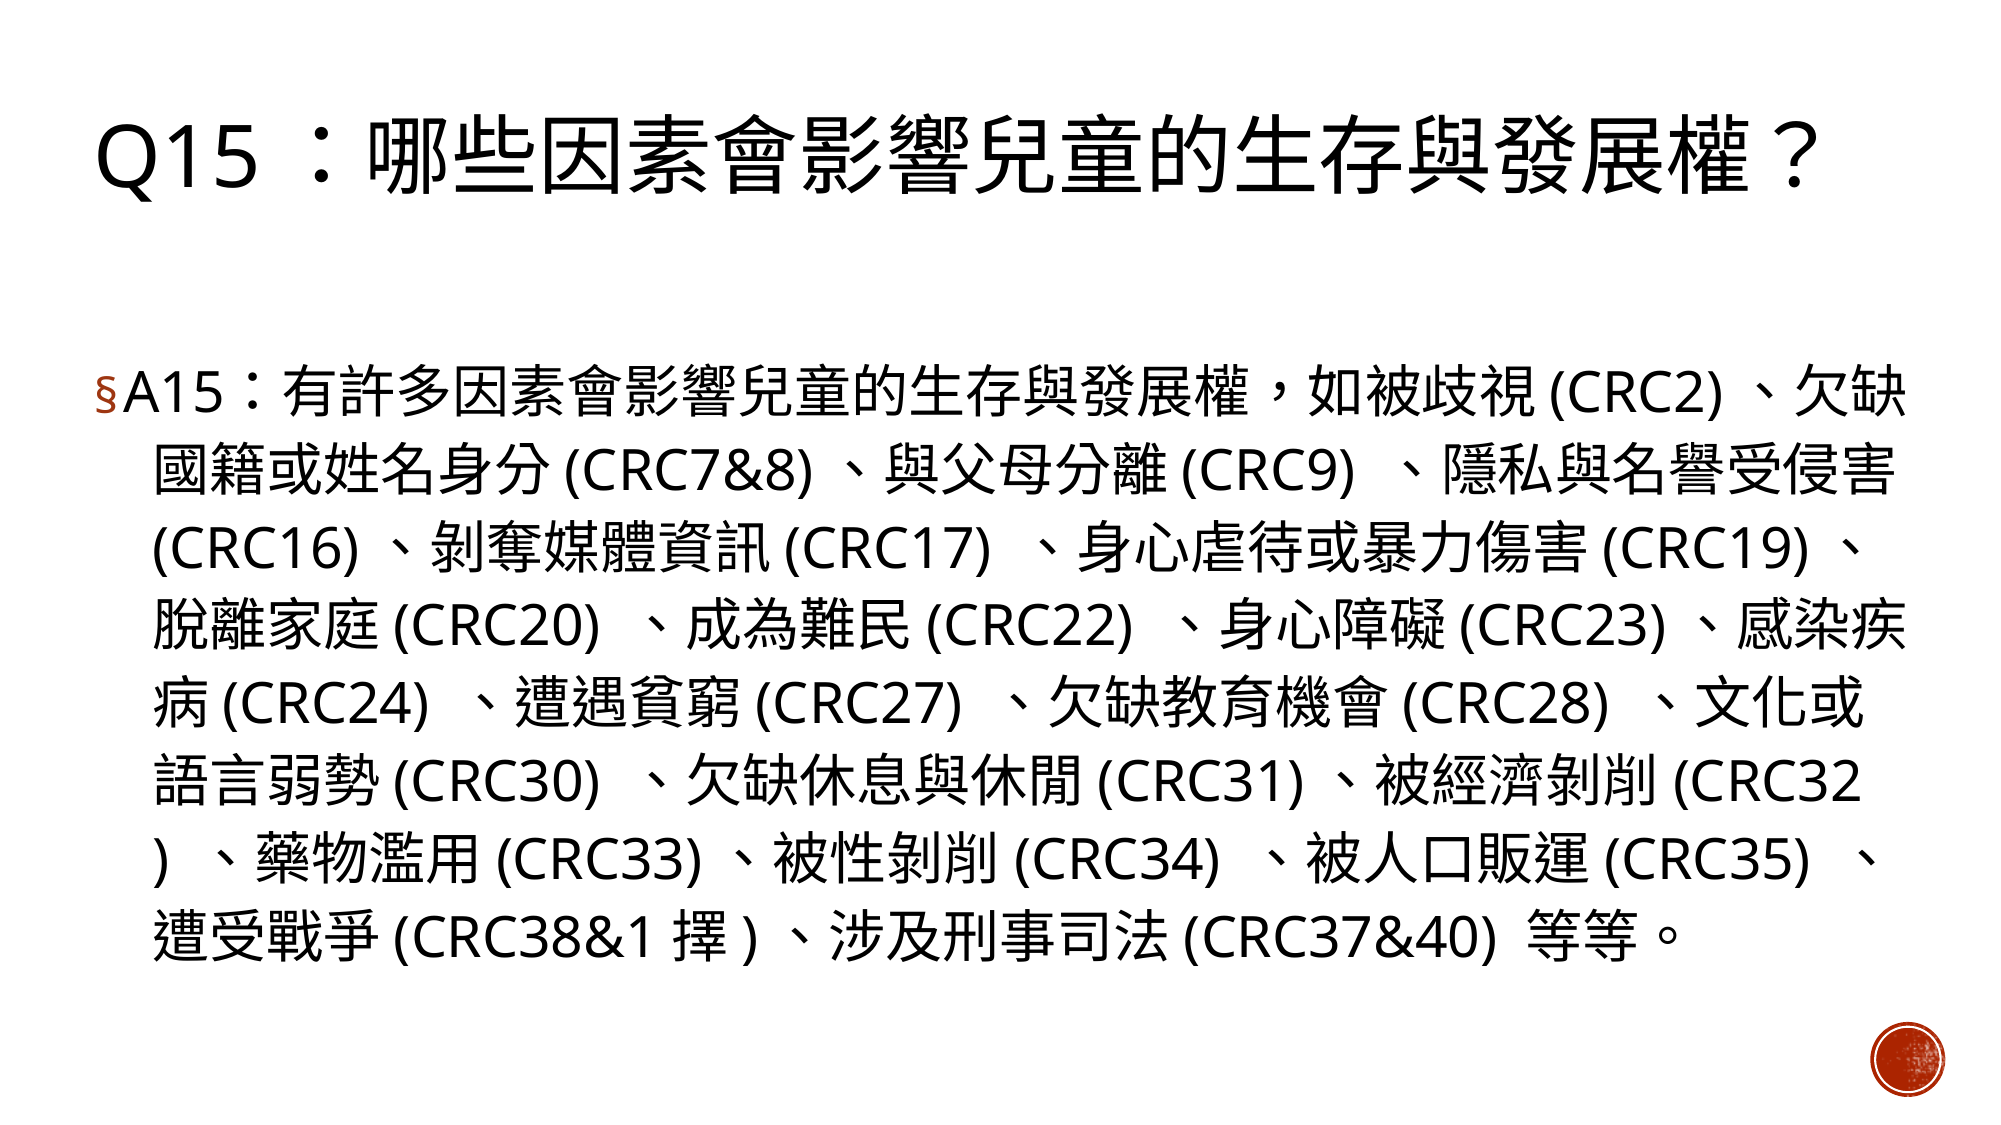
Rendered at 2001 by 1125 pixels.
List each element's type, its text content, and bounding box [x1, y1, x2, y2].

title Q15：哪些因素會影響兒童的生存與發展權？ [78, 79, 1929, 344]
list A15：有許多因素會影響兒童的生存與發展權，如被歧視(CRC2)、欠缺國籍或姓名身分(CRC7&8)、與父母分離(CRC9) 、隱私與名譽受侵害(CRC16)、剝奪媒體資訊(CRC17) 、身心虐待或暴力傷害(CRC19)、脫離家庭(CRC20) 、成為難民(CRC22) 、身心障礙(CRC23)、感染疾病(CRC24) 、遭遇貧窮(CRC27) 、欠缺教育機會(CRC28) 、文化或語言弱勢(CRC30) 、欠缺休息與休閒(CRC31)、被經濟剝削(CRC32) 、藥物濫用(CRC33)、被性剝削(CRC34) 、被人口販運(CRC35) 、遭受戰爭(CRC38&1擇)、涉及刑事司法(CRC37&40) 等等。 [78, 348, 1929, 1013]
